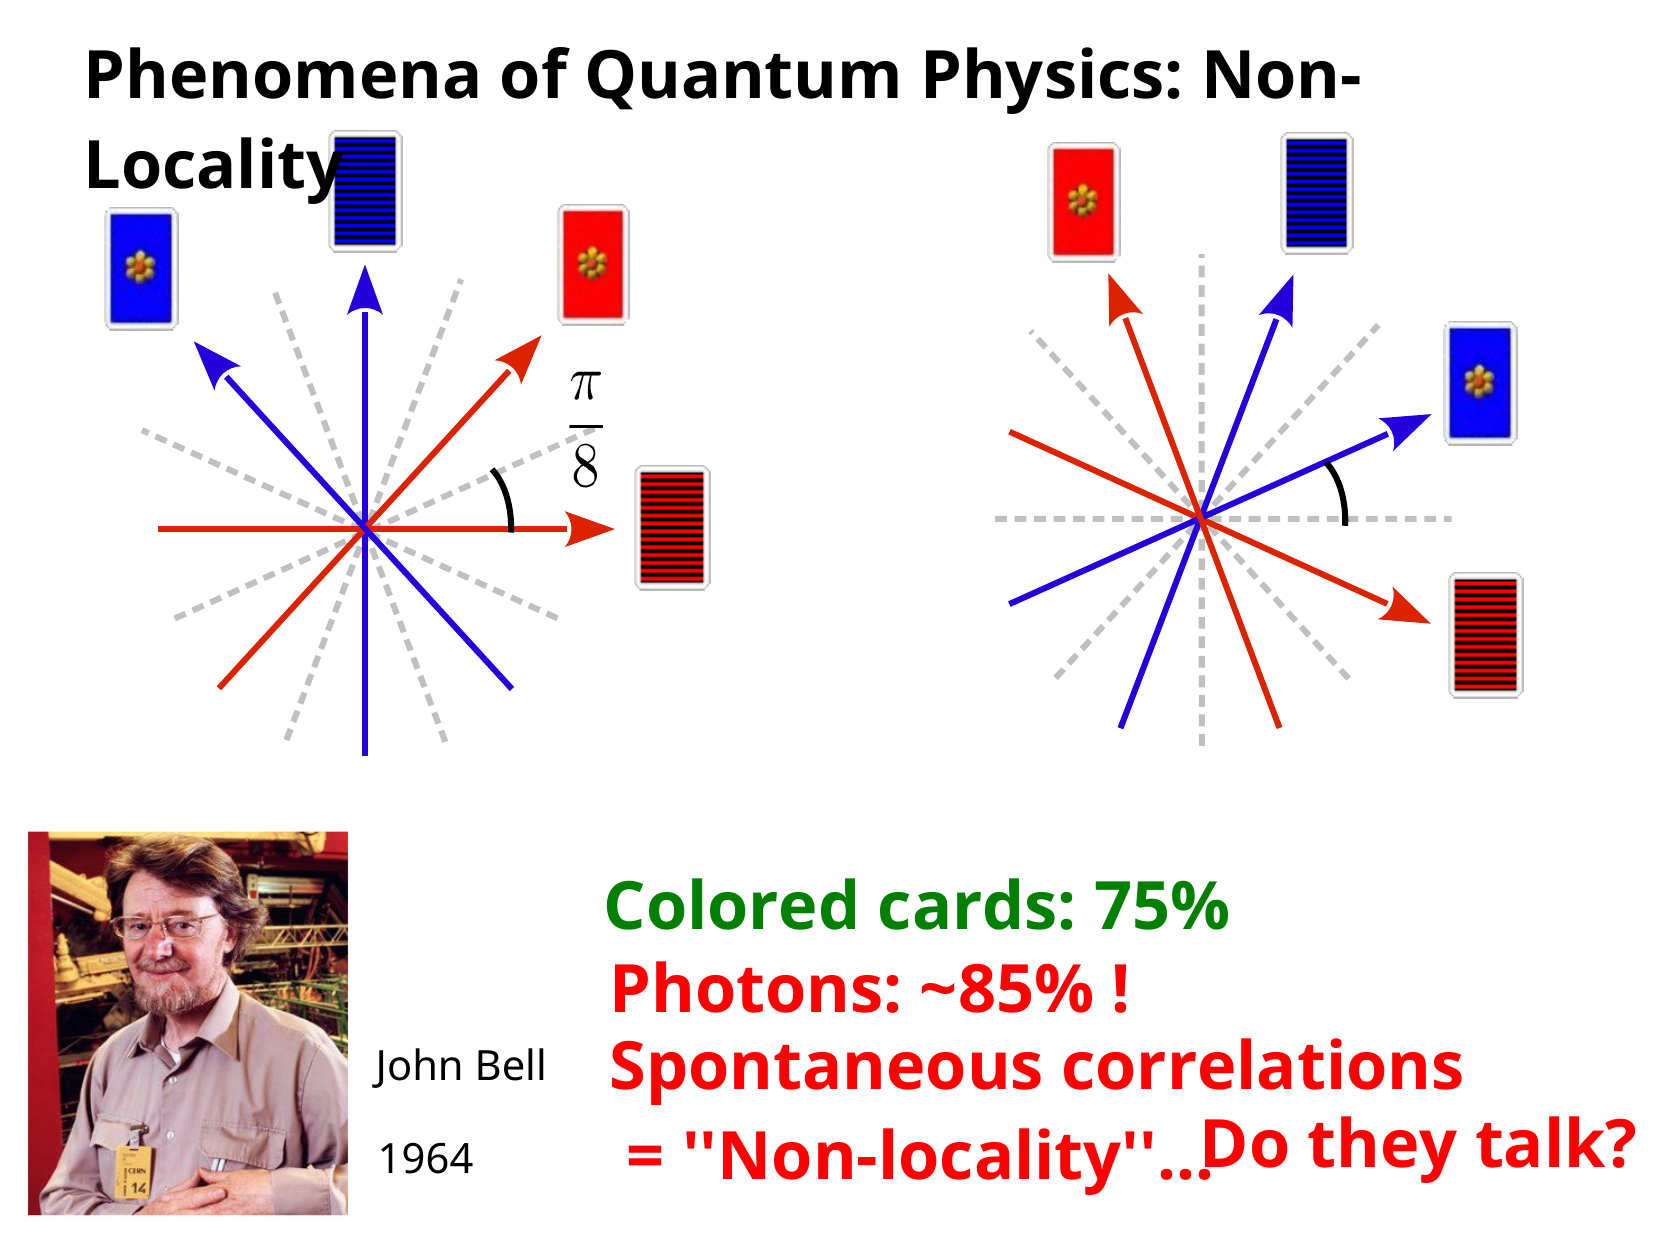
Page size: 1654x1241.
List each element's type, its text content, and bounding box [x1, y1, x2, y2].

picture [634, 465, 711, 592]
text_box 1964 [362, 1121, 522, 1184]
picture [1448, 572, 1524, 699]
picture [104, 207, 179, 331]
picture [1047, 142, 1121, 263]
picture [328, 130, 403, 253]
picture [1280, 132, 1354, 255]
text_box Colored cards: 75% [588, 851, 1305, 941]
picture [1443, 321, 1518, 446]
text_box Do they talk? [1185, 1088, 1654, 1179]
text_box John Bell [360, 1028, 583, 1112]
picture [557, 362, 610, 495]
text_box Phenomena of Quantum Physics: Non-Locality [68, 19, 1584, 109]
picture [557, 204, 630, 326]
picture [0, 788, 485, 1241]
text_box Photons: ~85% ! [594, 933, 1311, 1010]
text_box Spontaneous correlations = ''Non-locality''... [594, 1010, 1654, 1175]
